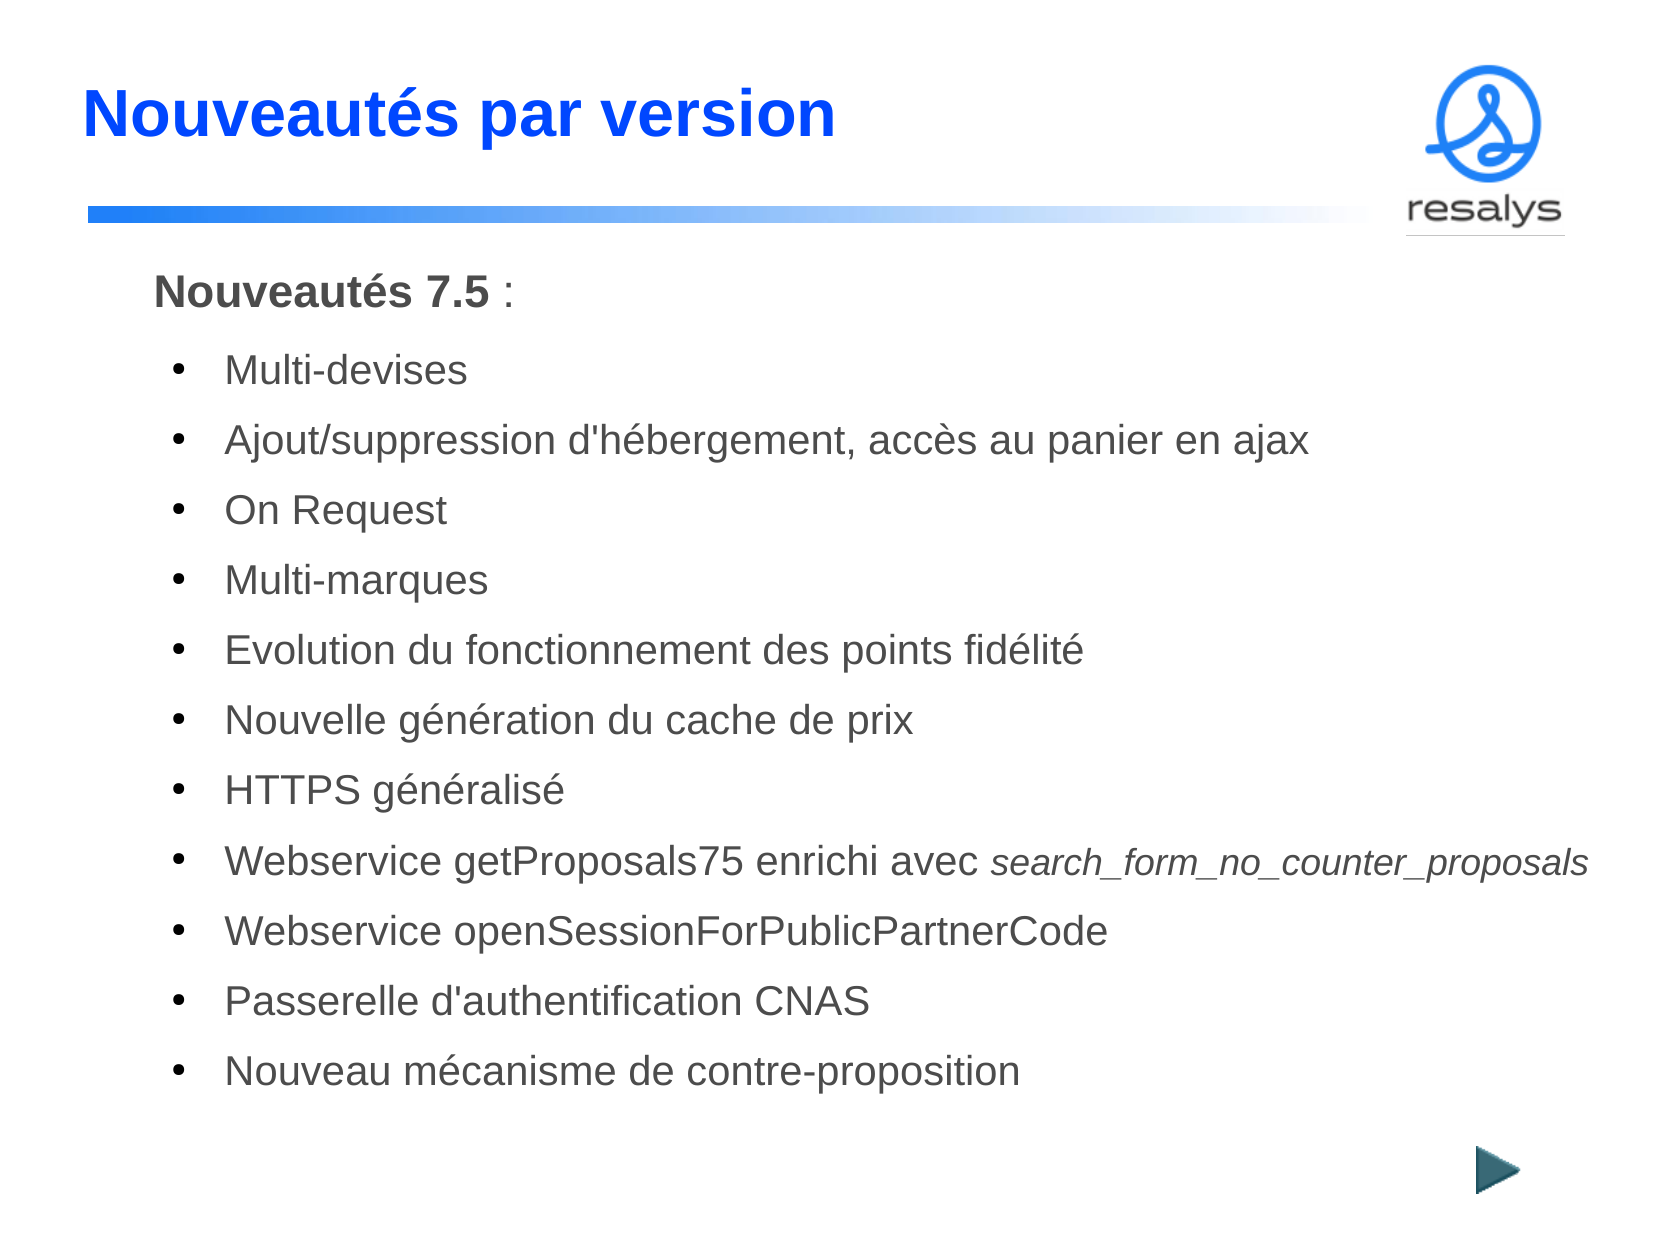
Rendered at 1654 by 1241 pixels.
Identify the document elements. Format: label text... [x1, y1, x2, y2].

list Nouveautés 7.5 : Multi-devises Ajout/suppression d'hébergement, accès au panier en ajax On Request Multi-marques Evolution du fonctionnement des points fidélité Nouvelle génération du cache de prix HTTPS généralisé Webservice getProposals75 enrichi avec search_form_no_counter_proposals Webservice openSessionForPublicPartnerCode Passerelle d'authentification CNAS Nouveau mécanisme de contre-proposition [82, 265, 1625, 1174]
title Nouveautés par version [82, 49, 1359, 178]
picture [88, 58, 1565, 237]
picture [1476, 1146, 1524, 1194]
